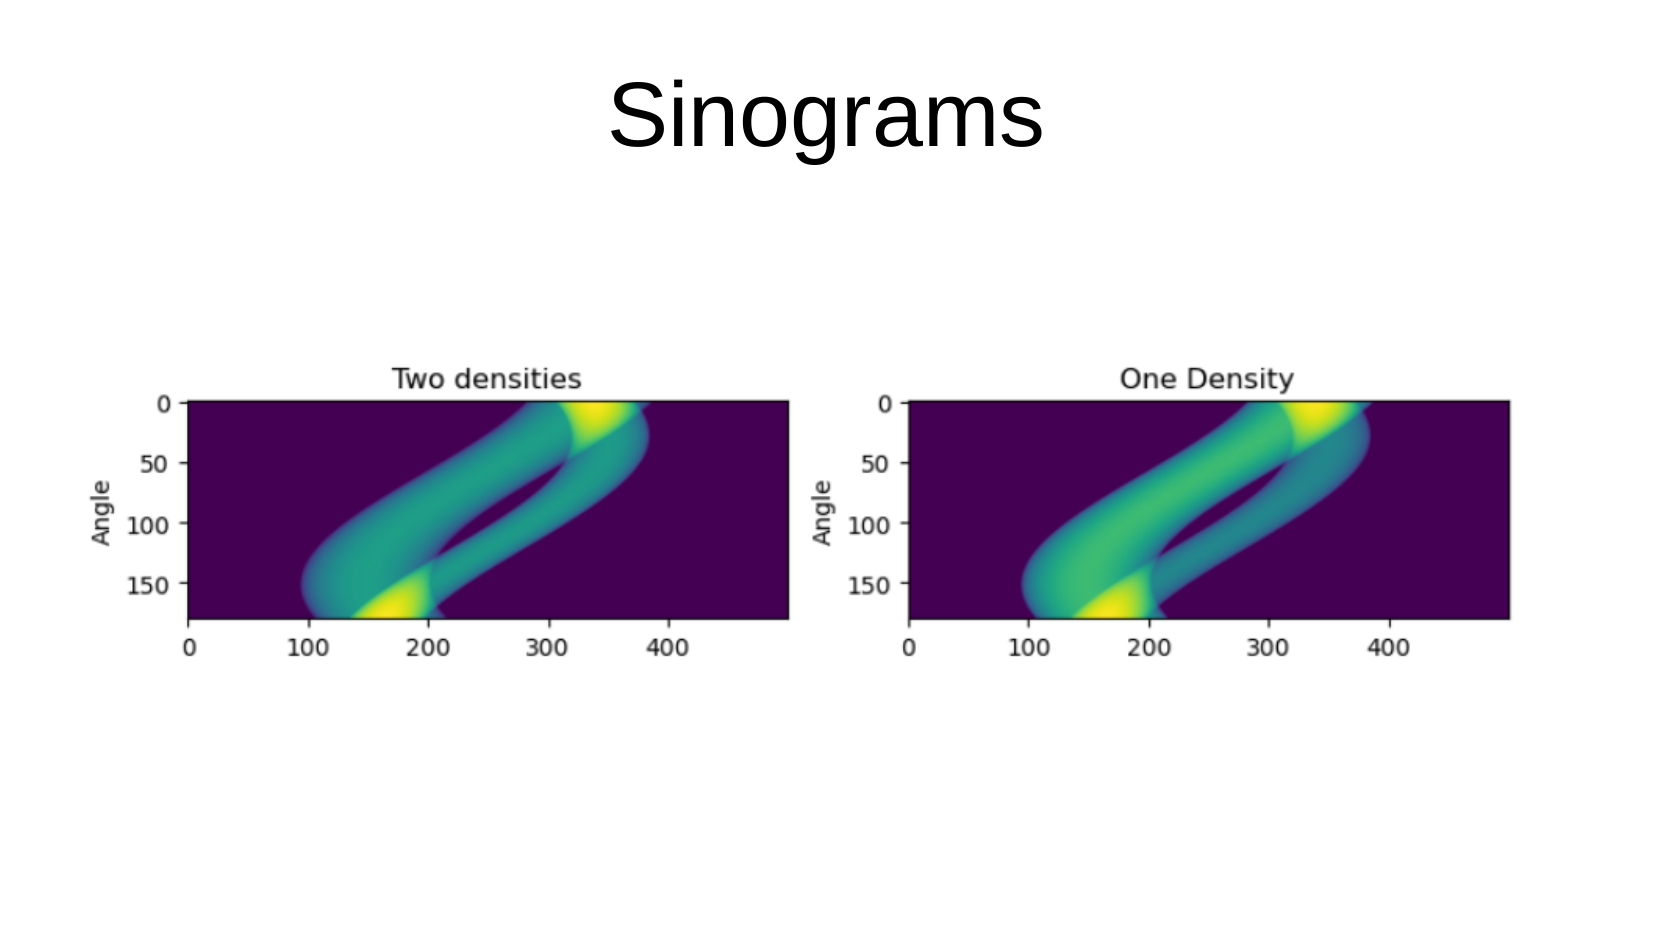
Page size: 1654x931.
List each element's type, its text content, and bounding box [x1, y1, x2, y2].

picture [75, 351, 1524, 676]
title Sinograms [82, 37, 1571, 193]
